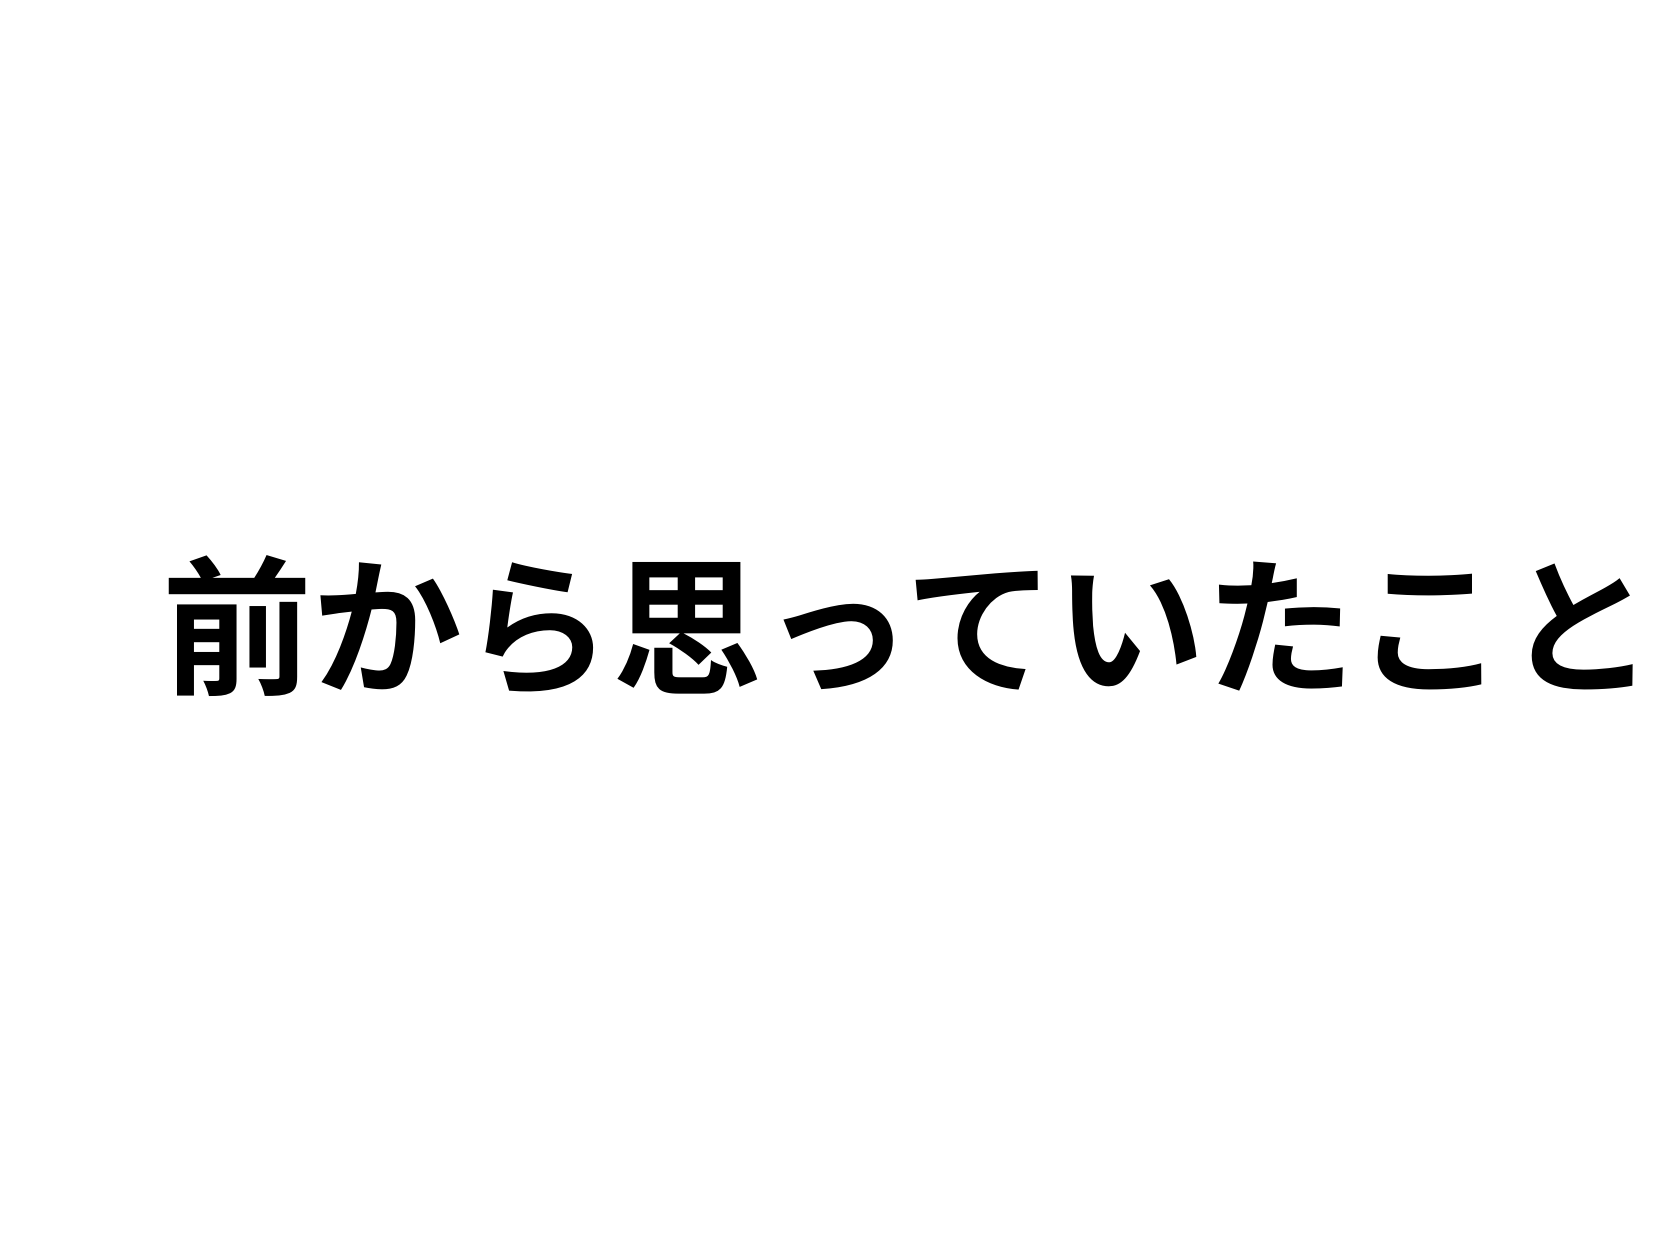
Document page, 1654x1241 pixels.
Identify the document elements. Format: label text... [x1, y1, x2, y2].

text_box 前から思っていたこと [147, 501, 1521, 680]
